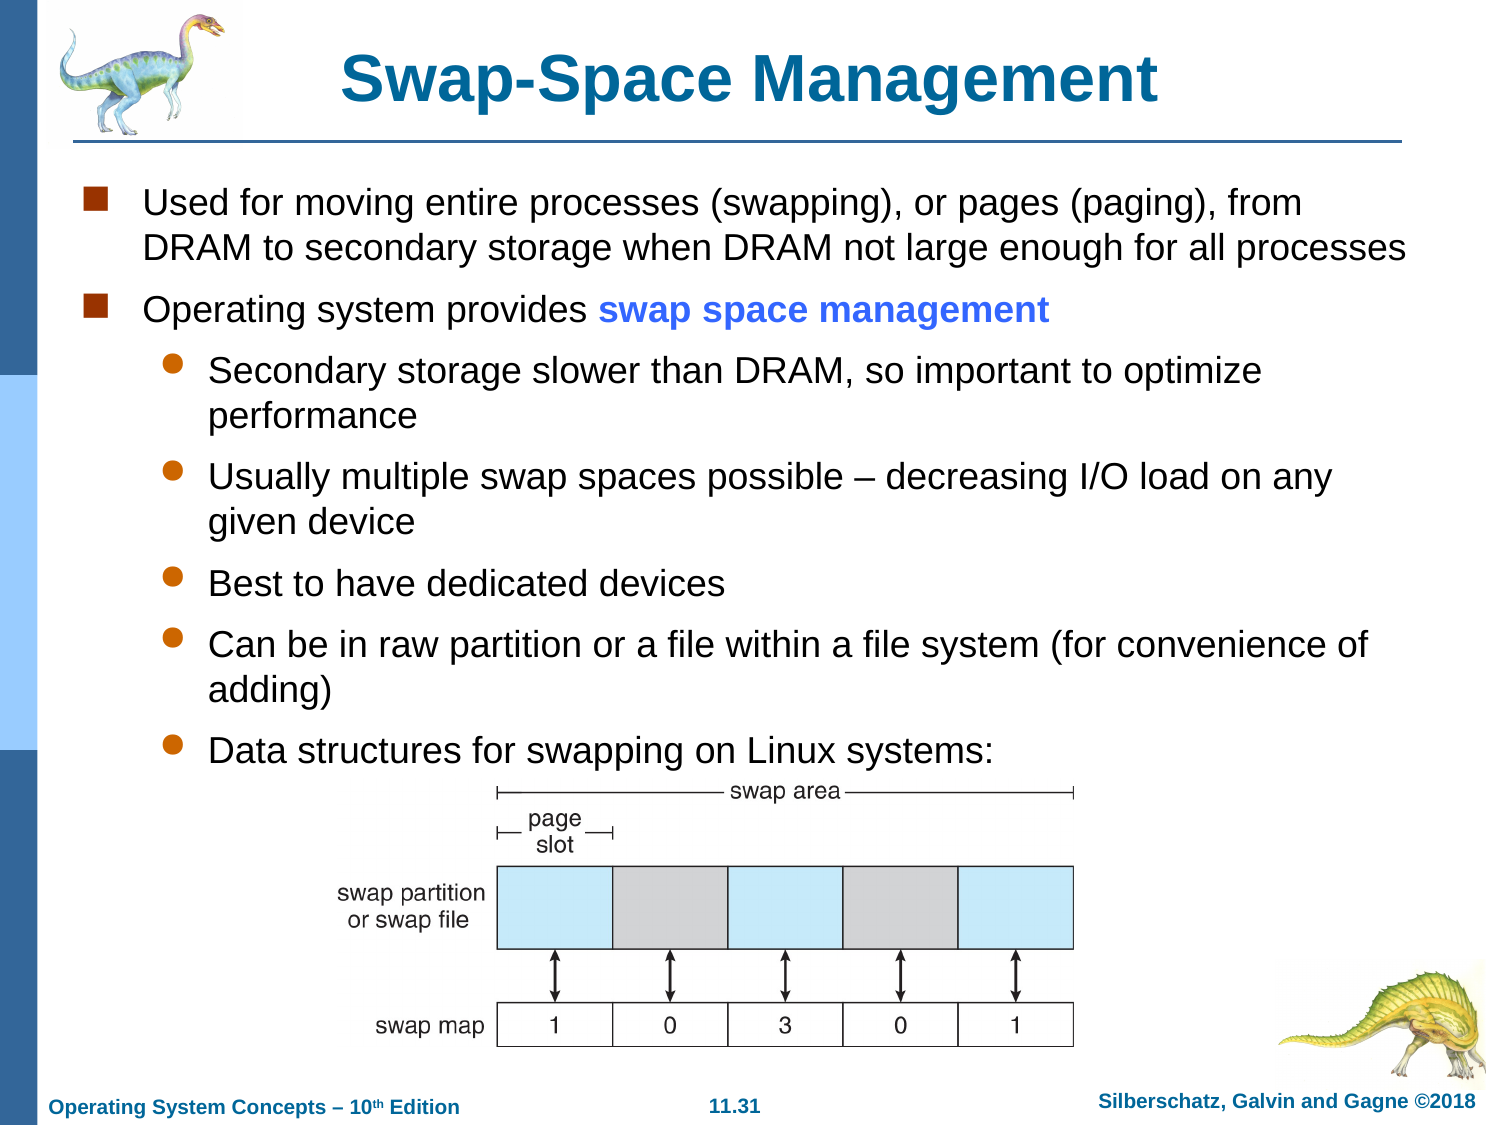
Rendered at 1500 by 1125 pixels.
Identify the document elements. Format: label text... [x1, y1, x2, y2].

picture [46, 0, 243, 149]
picture [337, 778, 1074, 1047]
title Swap-Space Management [75, 27, 1426, 122]
picture [1415, 1093, 1423, 1098]
list Used for moving entire processes (swapping), or pages (paging), from DRAM to secondary storage when DRAM not large enough for all processes Operating system provides swap space management Secondary storage slower than DRAM, so important to optimize performance Usually multiple swap spaces possible – decreasing I/O load on any given device Best to have dedicated devices Can be in raw partition or a file within a file system (for convenience of adding) Data structures for swapping on Linux systems: [71, 170, 1426, 970]
picture [1275, 959, 1486, 1090]
